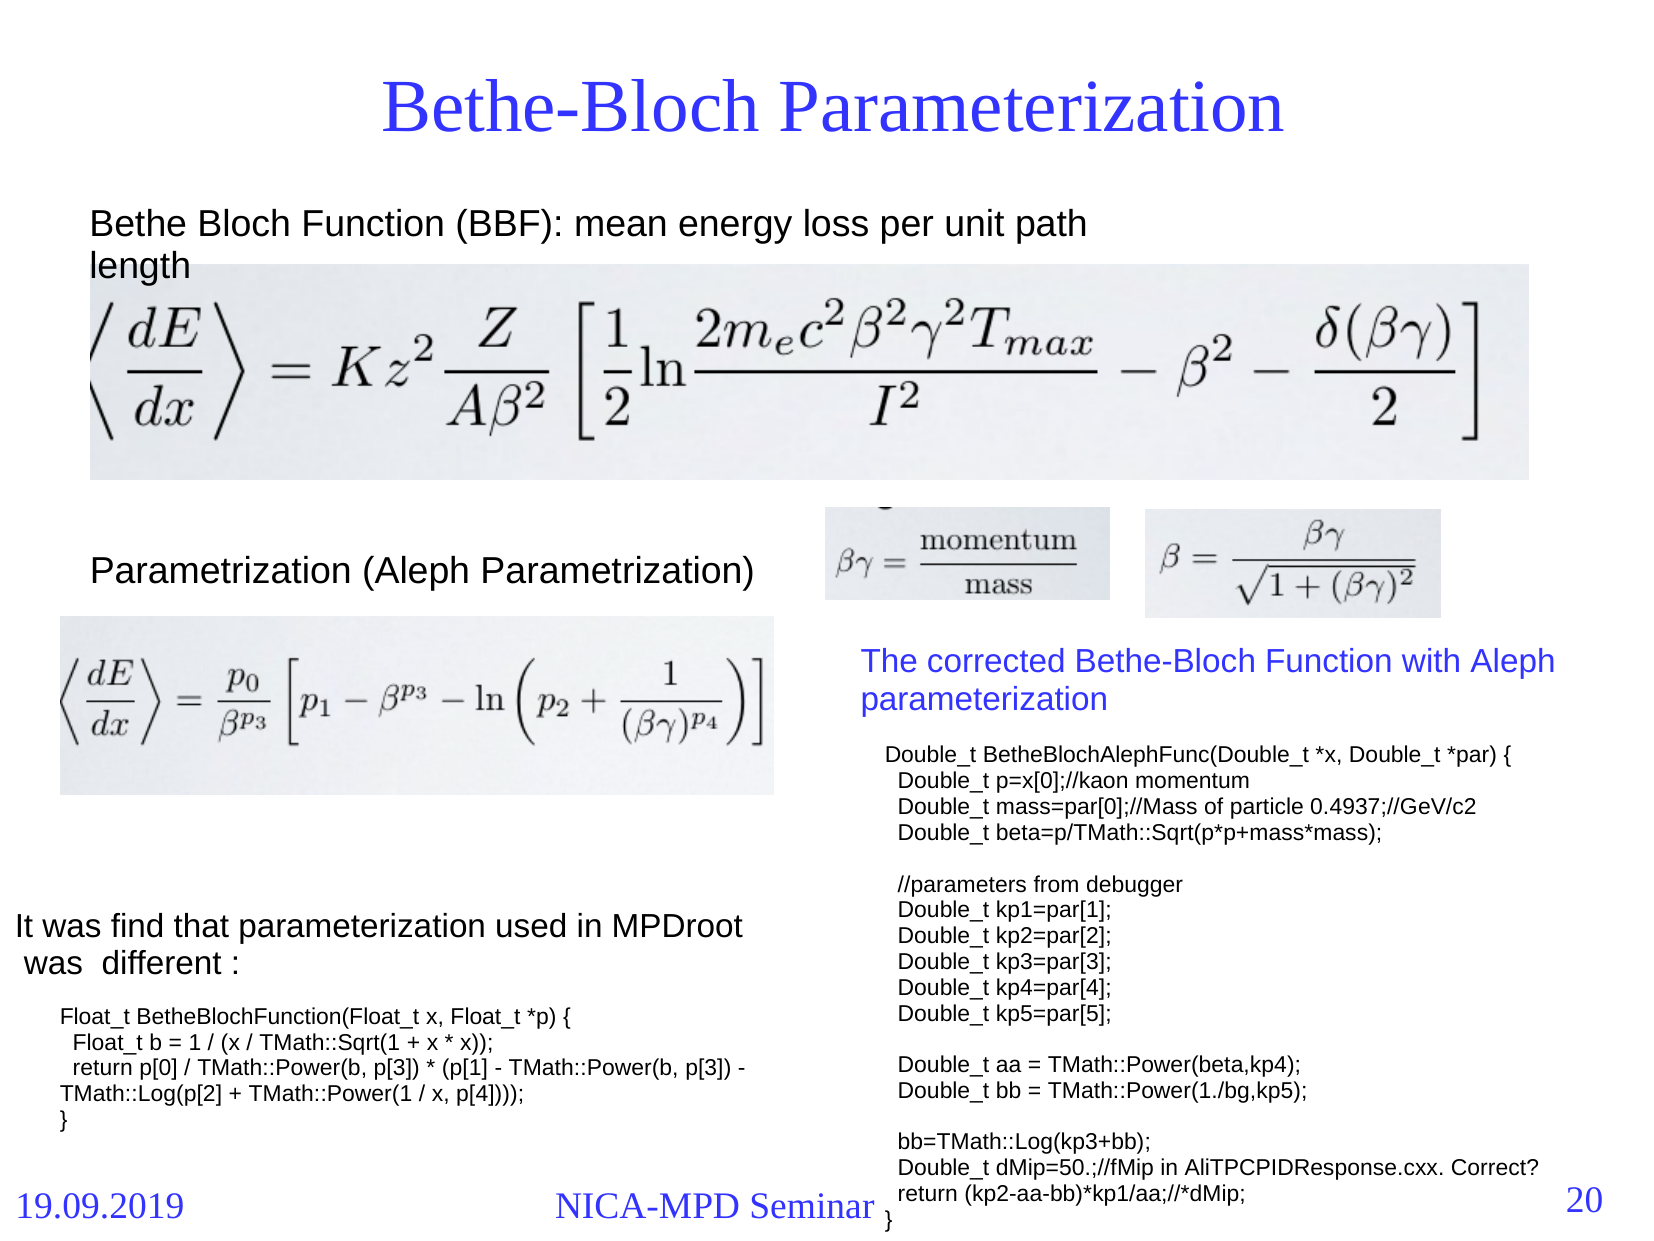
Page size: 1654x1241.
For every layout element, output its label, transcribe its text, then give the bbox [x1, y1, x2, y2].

picture [825, 507, 1110, 601]
picture [1145, 509, 1441, 618]
picture [90, 264, 1529, 481]
text_box Double_t BetheBlochAlephFunc(Double_t *x, Double_t *par) { Double_t p=x[0];//kaon momentum Double_t mass=par[0];//Mass of particle 0.4937;//GeV/c2 Double_t beta=p/TMath::Sqrt(p*p+mass*mass); //parameters from debugger Double_t kp1=par[1]; Double_t kp2=par[2]; Double_t kp3=par[3]; Double_t kp4=par[4]; Double_t kp5=par[5]; Double_t aa = TMath::Power(beta,kp4); Double_t bb = TMath::Power(1./bg,kp5); bb=TMath::Log(kp3+bb); Double_t dMip=50.;//fMip in AliTPCPIDResponse.cxx. Correct? return (kp2-aa-bb)*kp1/aa;//*dMip; } [870, 735, 1619, 1241]
text_box Bethe Bloch Function (BBF): mean energy loss per unit path length [74, 195, 1216, 298]
picture [60, 616, 774, 796]
text_box The corrected Bethe-Bloch Function with Aleph parameterization [845, 635, 1636, 781]
text_box Parametrization (Aleph Parametrization) [75, 542, 869, 646]
text_box It was find that parameterization used in MPDroot was different : [0, 900, 870, 1030]
text_box Float_t BetheBlochFunction(Float_t x, Float_t *p) { Float_t b = 1 / (x / TMath::Sqrt(1 + x * x)); return p[0] / TMath::Power(b, p[3]) * (p[1] - TMath::Power(b, p[3]) - TMath::Log(p[2] + TMath::Power(1 / x, p[4]))); } [45, 996, 781, 1241]
title Bethe-Bloch Parameterization [90, 0, 1579, 208]
